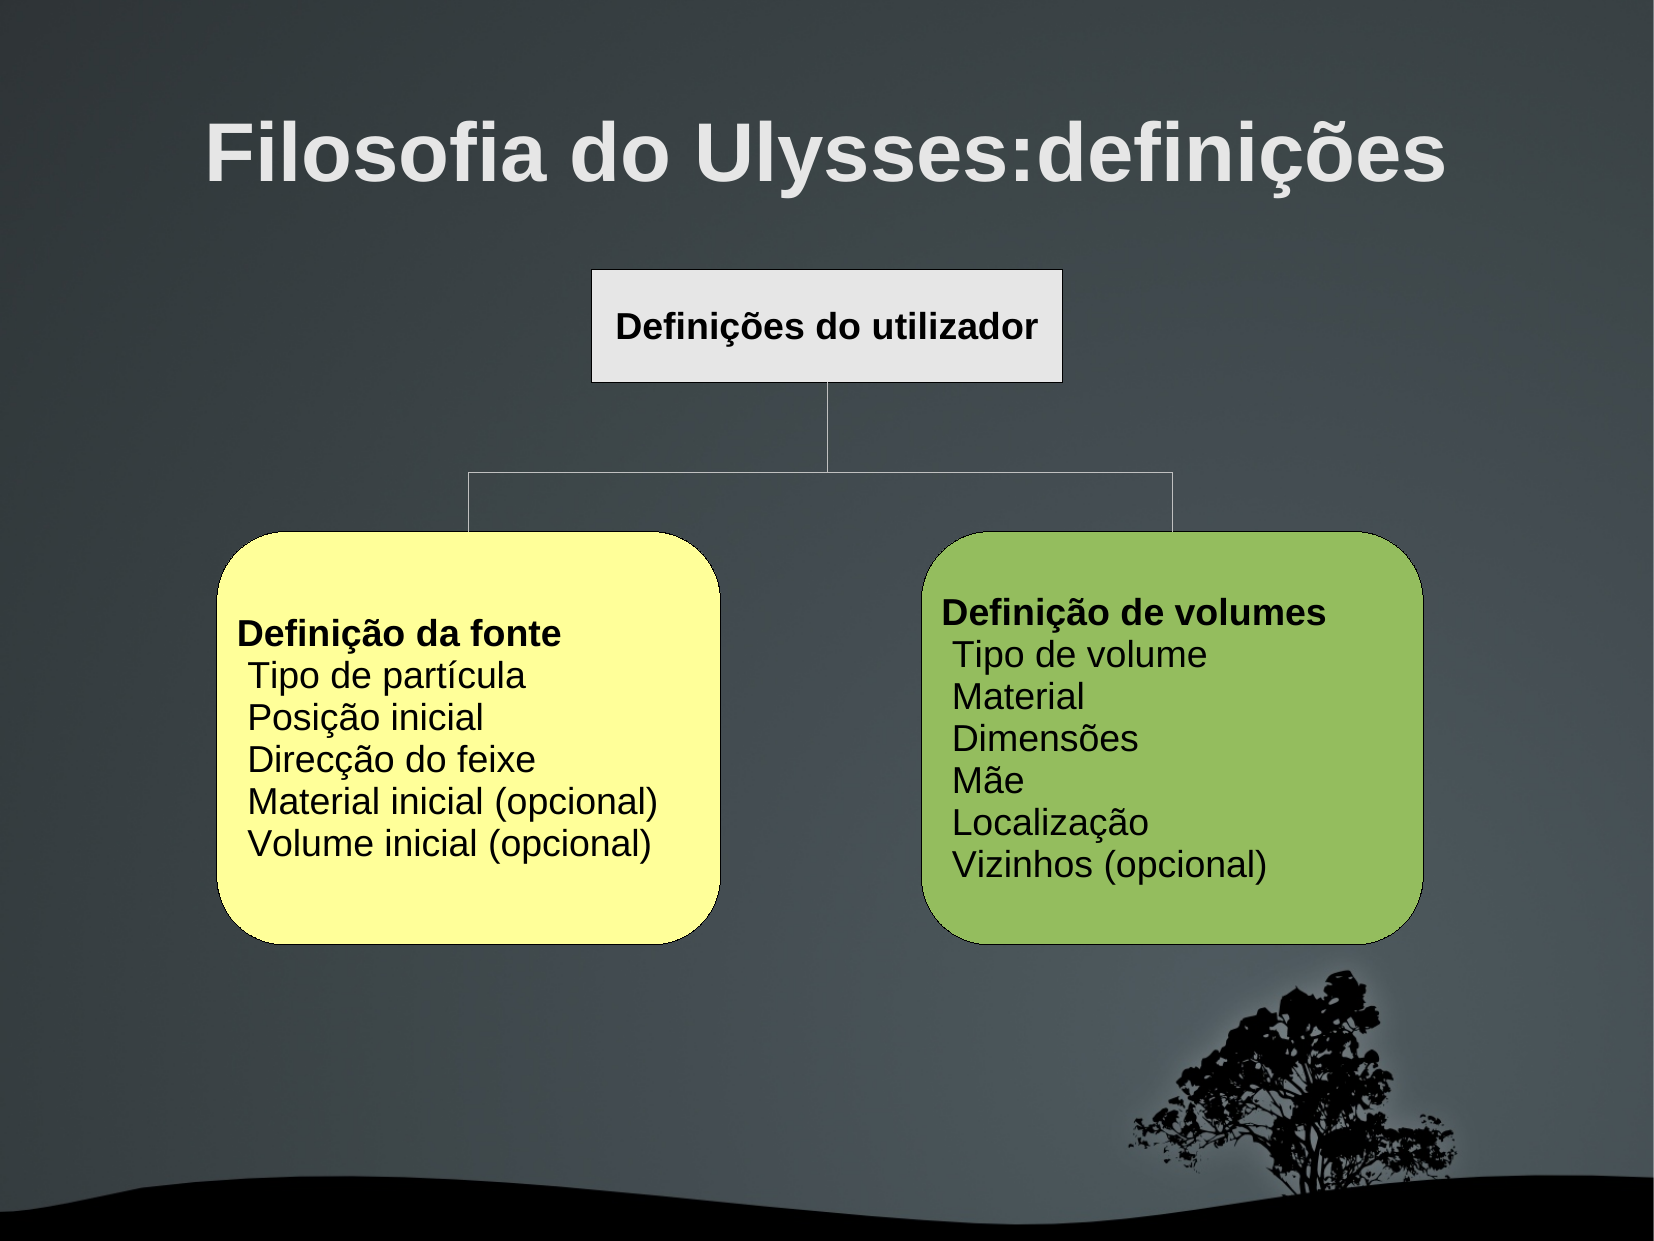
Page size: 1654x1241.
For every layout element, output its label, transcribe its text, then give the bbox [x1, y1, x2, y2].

title Filosofia do Ulysses:definições [82, 49, 1571, 257]
picture [0, 0, 1654, 1241]
text_box Definição da fonte Tipo de partícula Posição inicial Direcção do feixe Material inicial (opcional) Volume inicial (opcional) [216, 531, 721, 945]
text_box Definições do utilizador [591, 269, 1063, 383]
text_box Definição de volumes Tipo de volume Material Dimensões Mãe Localização Vizinhos (opcional) [921, 531, 1424, 945]
